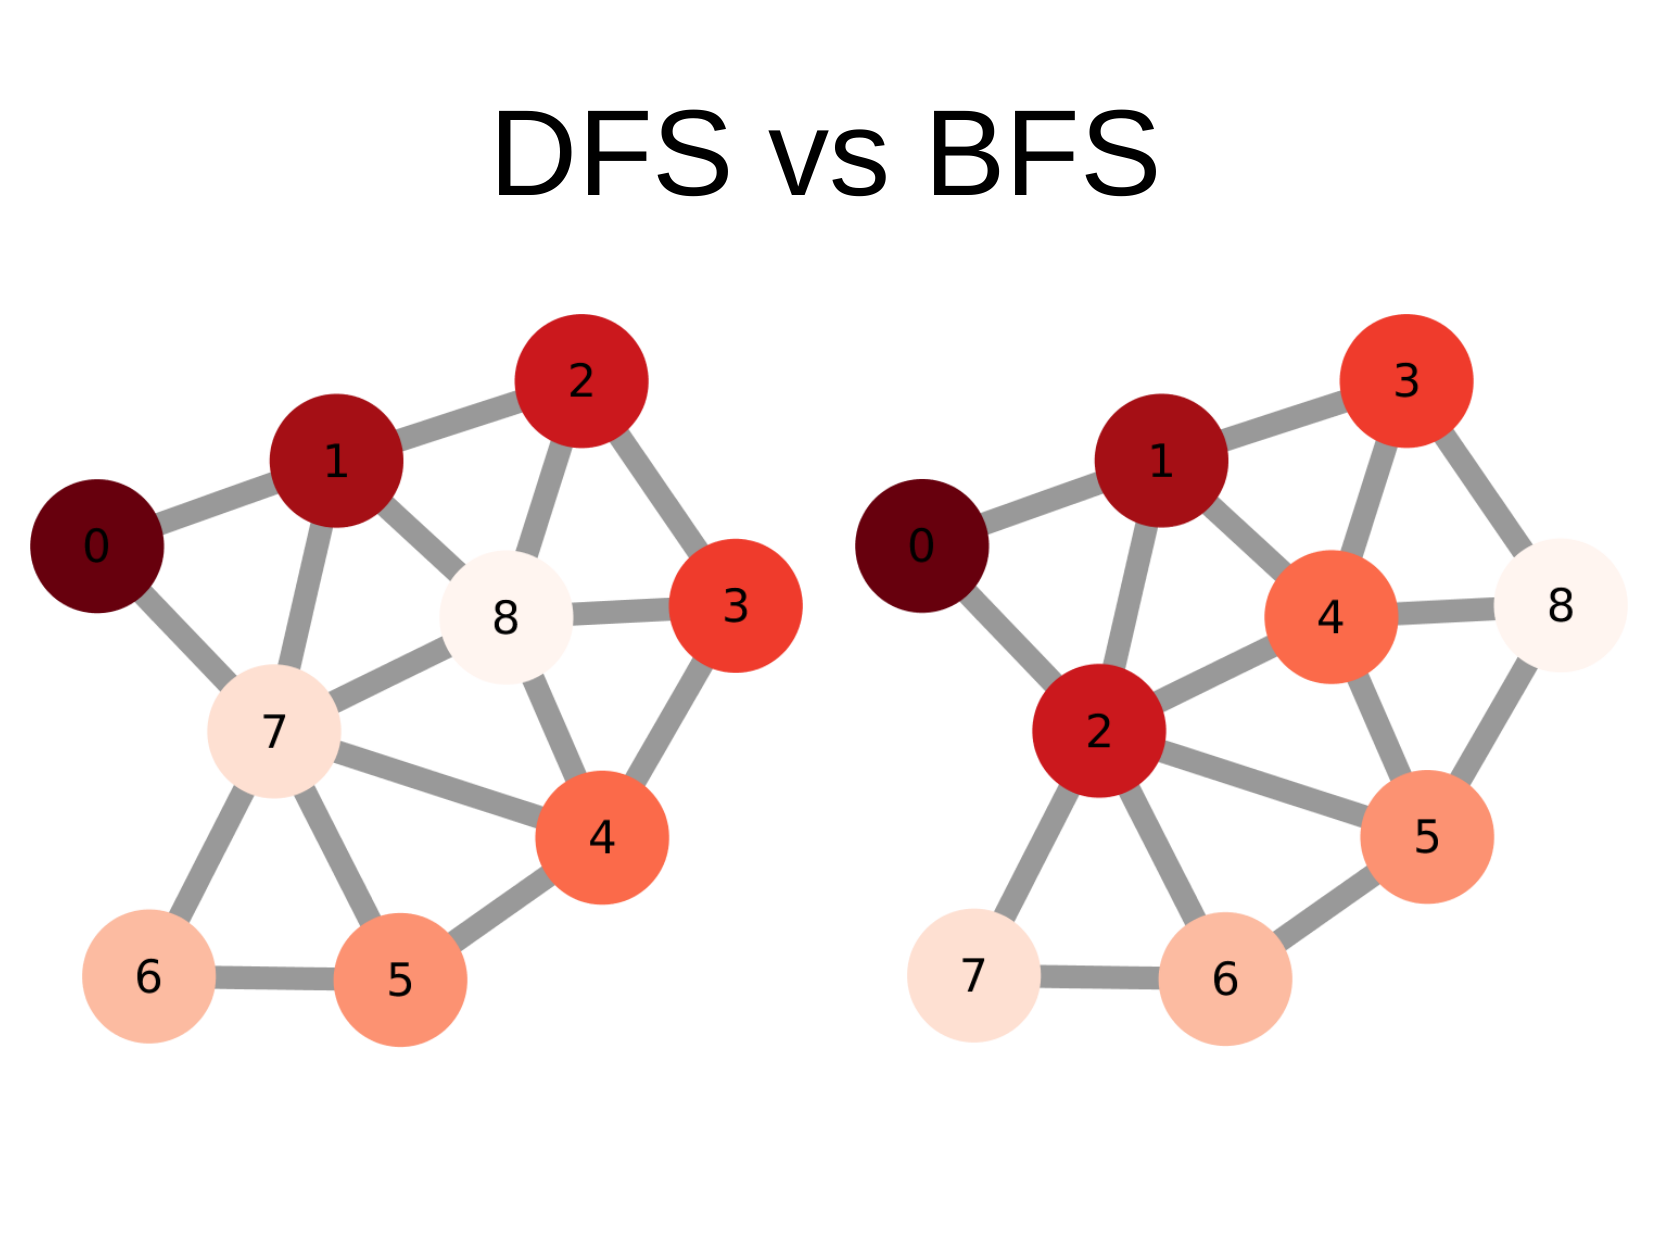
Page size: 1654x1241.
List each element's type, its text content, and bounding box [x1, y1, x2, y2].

picture [855, 314, 1628, 1047]
picture [30, 314, 803, 1048]
title DFS vs BFS [82, 49, 1571, 257]
